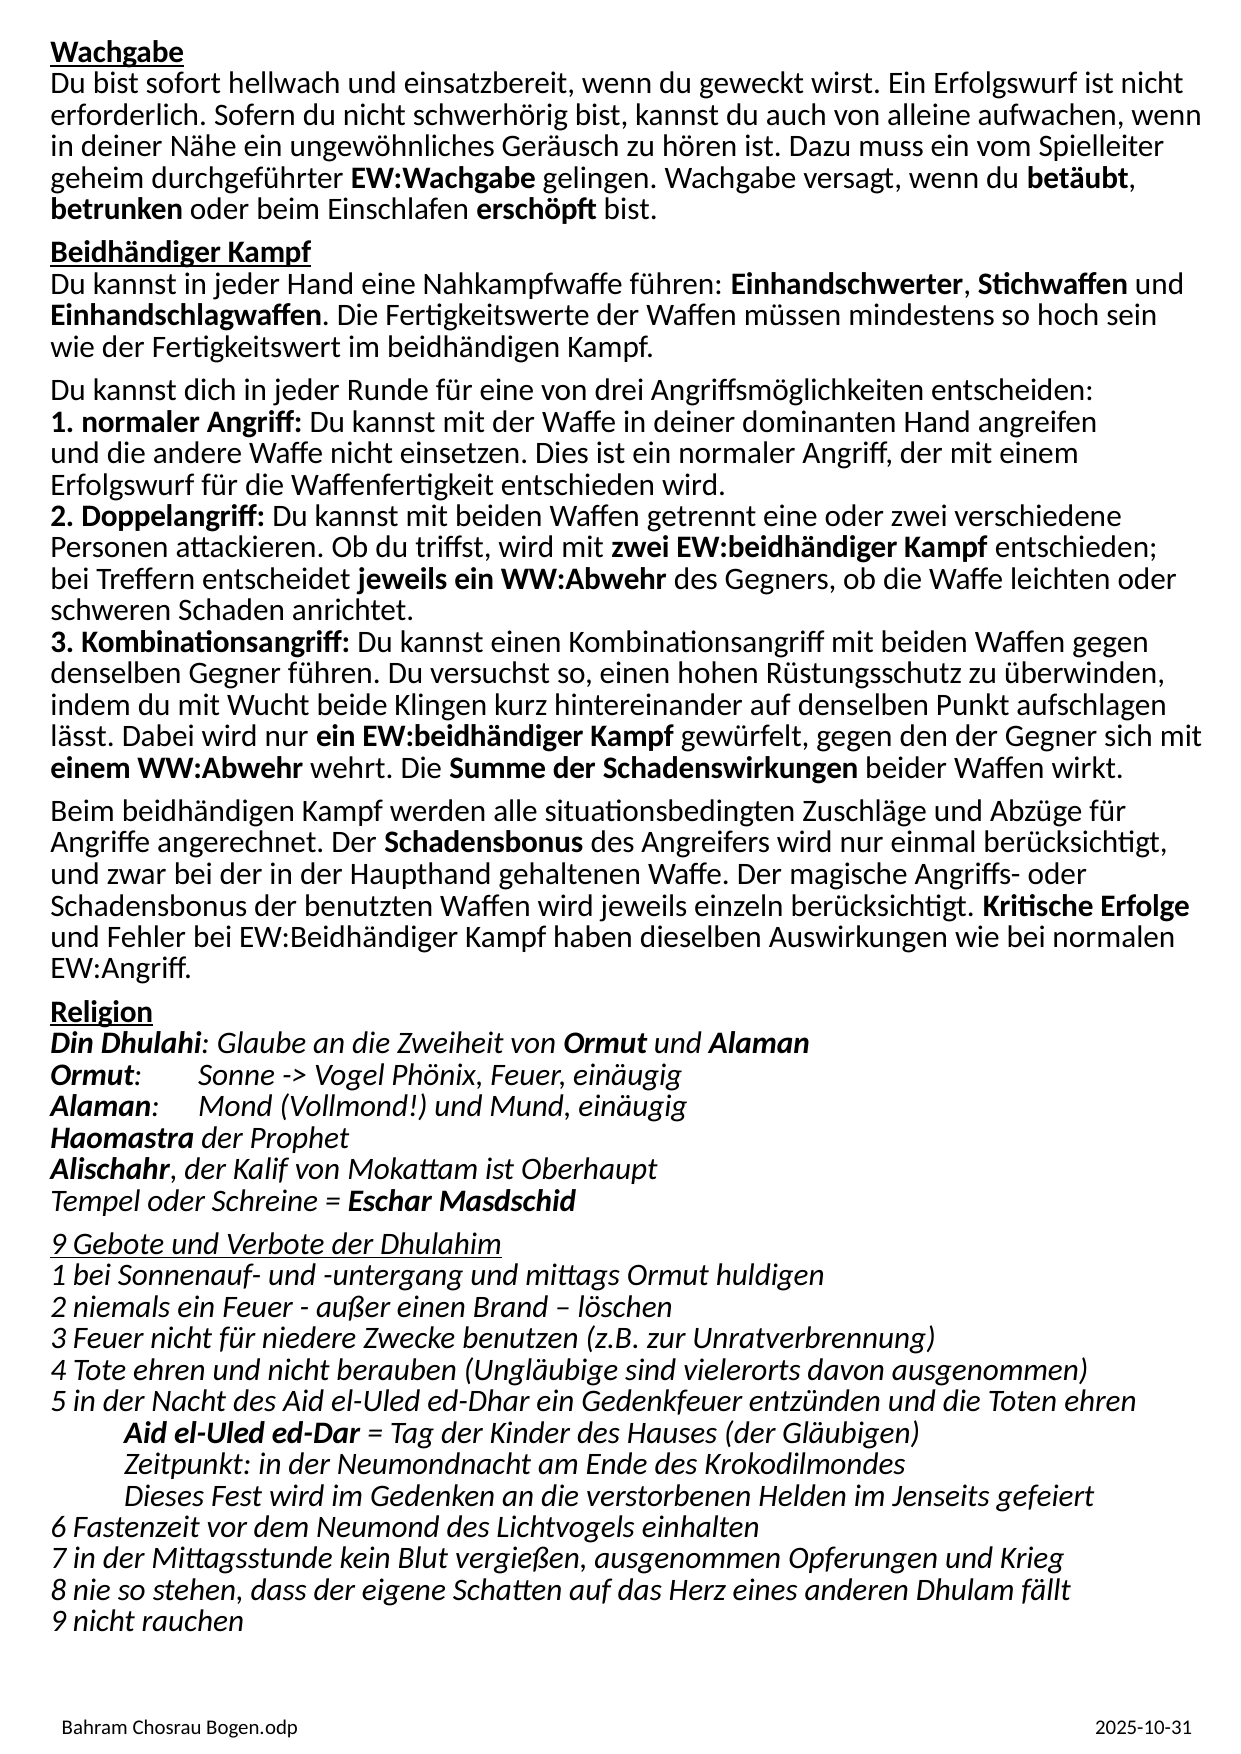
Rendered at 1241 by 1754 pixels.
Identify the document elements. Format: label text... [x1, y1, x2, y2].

text_box Wachgabe Du bist sofort hellwach und einsatzbereit, wenn du geweckt wirst. Ein Erfolgswurf ist nicht erforderlich. Sofern du nicht schwerhörig bist, kannst du auch von alleine aufwachen, wenn in deiner Nähe ein ungewöhnliches Geräusch zu hören ist. Dazu muss ein vom Spielleiter geheim durchgeführter EW:Wachgabe gelingen. Wachgabe versagt, wenn du betäubt, betrunken oder beim Einschlafen erschöpft bist. Beidhändiger Kampf Du kannst in jeder Hand eine Nahkampfwaffe führen: Einhandschwerter, Stichwaffen und Einhandschlagwaffen. Die Fertigkeitswerte der Waffen müssen mindestens so hoch sein wie der Fertigkeitswert im beidhändigen Kampf. Du kannst dich in jeder Runde für eine von drei Angriffsmöglichkeiten entscheiden: 1. normaler Angriff: Du kannst mit der Waffe in deiner dominanten Hand angreifen und die andere Waffe nicht einsetzen. Dies ist ein normaler Angriff, der mit einem Erfolgswurf für die Waffenfertigkeit entschieden wird. 2. Doppelangriff: Du kannst mit beiden Waffen getrennt eine oder zwei verschiedene Personen attackieren. Ob du triffst, wird mit zwei EW:beidhändiger Kampf entschieden; bei Treffern entscheidet jeweils ein WW:Abwehr des Gegners, ob die Waffe leichten oder schweren Schaden anrichtet. 3. Kombinationsangriff: Du kannst einen Kombinationsangriff mit beiden Waffen gegen denselben Gegner führen. Du versuchst so, einen hohen Rüstungsschutz zu überwinden, indem du mit Wucht beide Klingen kurz hintereinander auf denselben Punkt aufschlagen lässt. Dabei wird nur ein EW:beidhändiger Kampf gewürfelt, gegen den der Gegner sich mit einem WW:Abwehr wehrt. Die Summe der Schadenswirkungen beider Waffen wirkt. Beim beidhändigen Kampf werden alle situationsbedingten Zuschläge und Abzüge für Angriffe angerechnet. Der Schadensbonus des Angreifers wird nur einmal berücksichtigt, und zwar bei der in der Haupthand gehaltenen Waffe. Der magische Angriffs- oder Schadensbonus der benutzten Waffen wird jeweils einzeln berücksichtigt. Kritische Erfolge und Fehler bei EW:Beidhändiger Kampf haben dieselben Auswirkungen wie bei normalen EW:Angriff. Religion Din Dhulahi: Glaube an die Zweiheit von Ormut und Alaman Ormut: Sonne -> Vogel Phönix, Feuer, einäugig Alaman: Mond (Vollmond!) und Mund, einäugig Haomastra der Prophet Alischahr, der Kalif von Mokattam ist Oberhaupt Tempel oder Schreine = Eschar Masdschid 9 Gebote und Verbote der Dhulahim 1 bei Sonnenauf- und -untergang und mittags Ormut huldigen 2 niemals ein Feuer - außer einen Brand – löschen 3 Feuer nicht für niedere Zwecke benutzen (z.B. zur Unratverbrennung) 4 Tote ehren und nicht berauben (Ungläubige sind vielerorts davon ausgenommen) 5 in der Nacht des Aid el-Uled ed-Dhar ein Gedenkfeuer entzünden und die Toten ehren Aid el-Uled ed-Dar = Tag der Kinder des Hauses (der Gläubigen) Zeitpunkt: in der Neumondnacht am Ende des Krokodilmondes Dieses Fest wird im Gedenken an die verstorbenen Helden im Jenseits gefeiert 6 Fastenzeit vor dem Neumond des Lichtvogels einhalten 7 in der Mittagsstunde kein Blut vergießen, ausgenommen Opferungen und Krieg 8 nie so stehen, dass der eigene Schatten auf das Herz eines anderen Dhulam fällt 9 nicht rauchen Bahram Chosrau Bogen.odp 2025-10-31 [29, 31, 1225, 1735]
